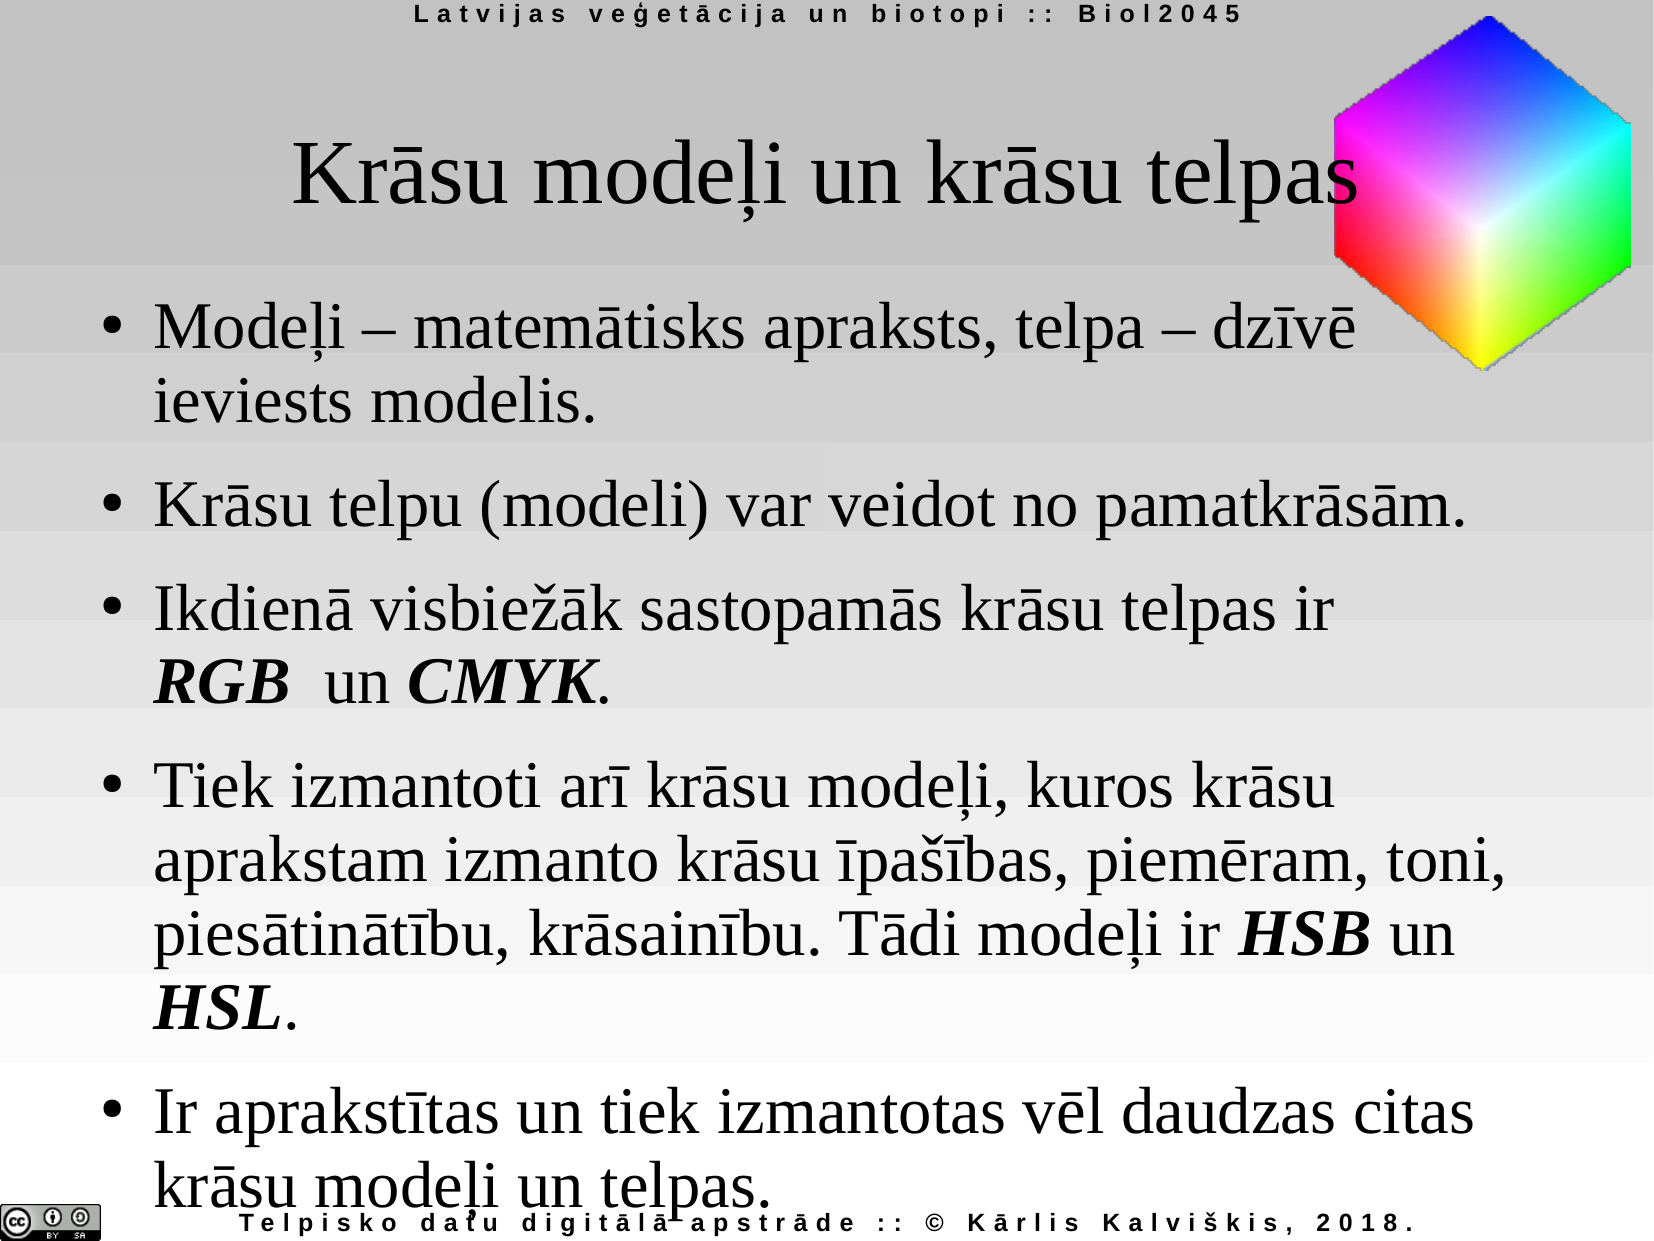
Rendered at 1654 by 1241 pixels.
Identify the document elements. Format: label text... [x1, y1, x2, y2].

title Krāsu modeļi un krāsu telpas [29, 49, 1625, 296]
picture [0, 0, 1654, 1241]
list Modeļi – matemātisks apraksts, telpa – dzīvē ieviests modelis. Krāsu telpu (modeli) var veidot no pamatkrāsām. Ikdienā visbiežāk sastopamās krāsu telpas ir RGB un CMYK. Tiek izmantoti arī krāsu modeļi, kuros krāsu aprakstam izmanto krāsu īpašības, piemēram, toni, piesātinātību, krāsainību. Tādi modeļi ir HSB un HSL. Ir aprakstītas un tiek izmantotas vēl daudzas citas krāsu modeļi un telpas. [82, 289, 1571, 1113]
